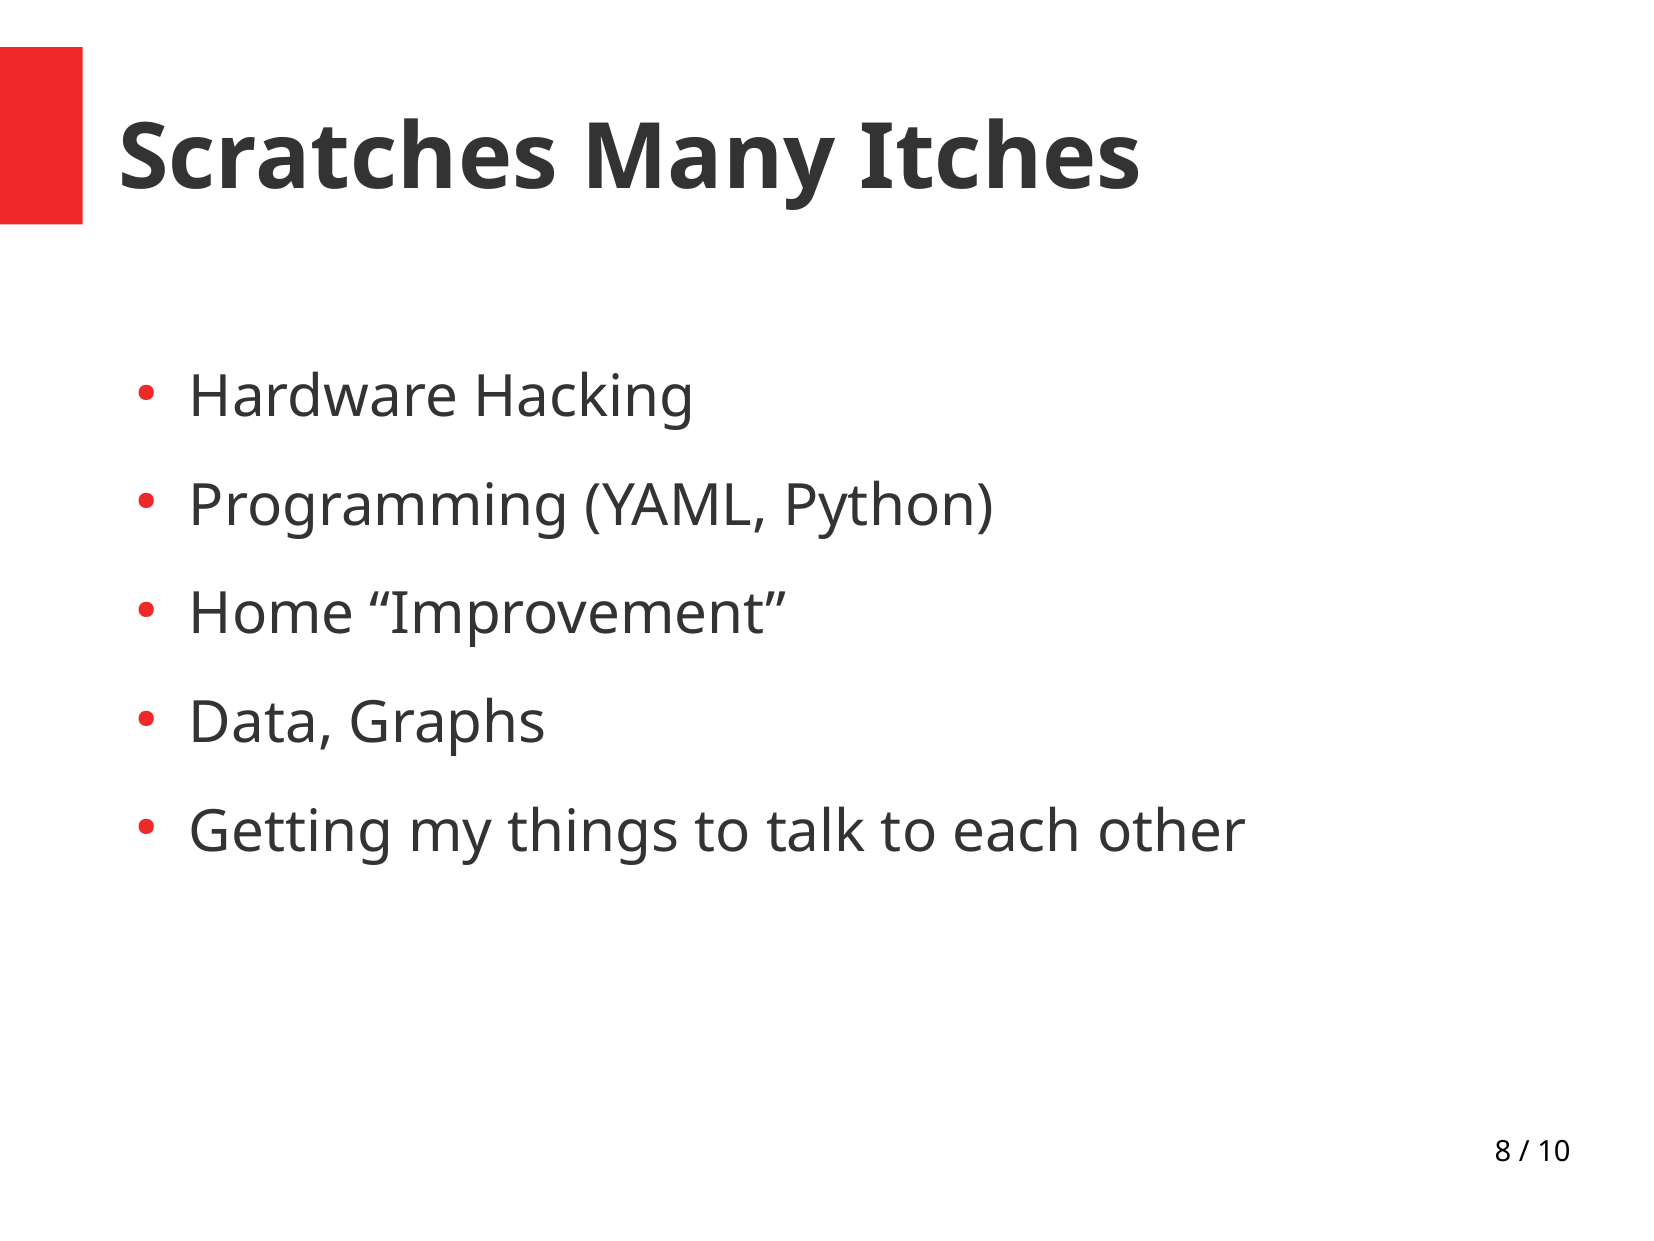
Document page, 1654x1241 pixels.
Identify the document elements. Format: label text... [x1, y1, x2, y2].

list Hardware Hacking Programming (YAML, Python) Home “Improvement” Data, Graphs Getting my things to talk to each other [118, 354, 1536, 1074]
title Scratches Many Itches [118, 49, 1571, 257]
